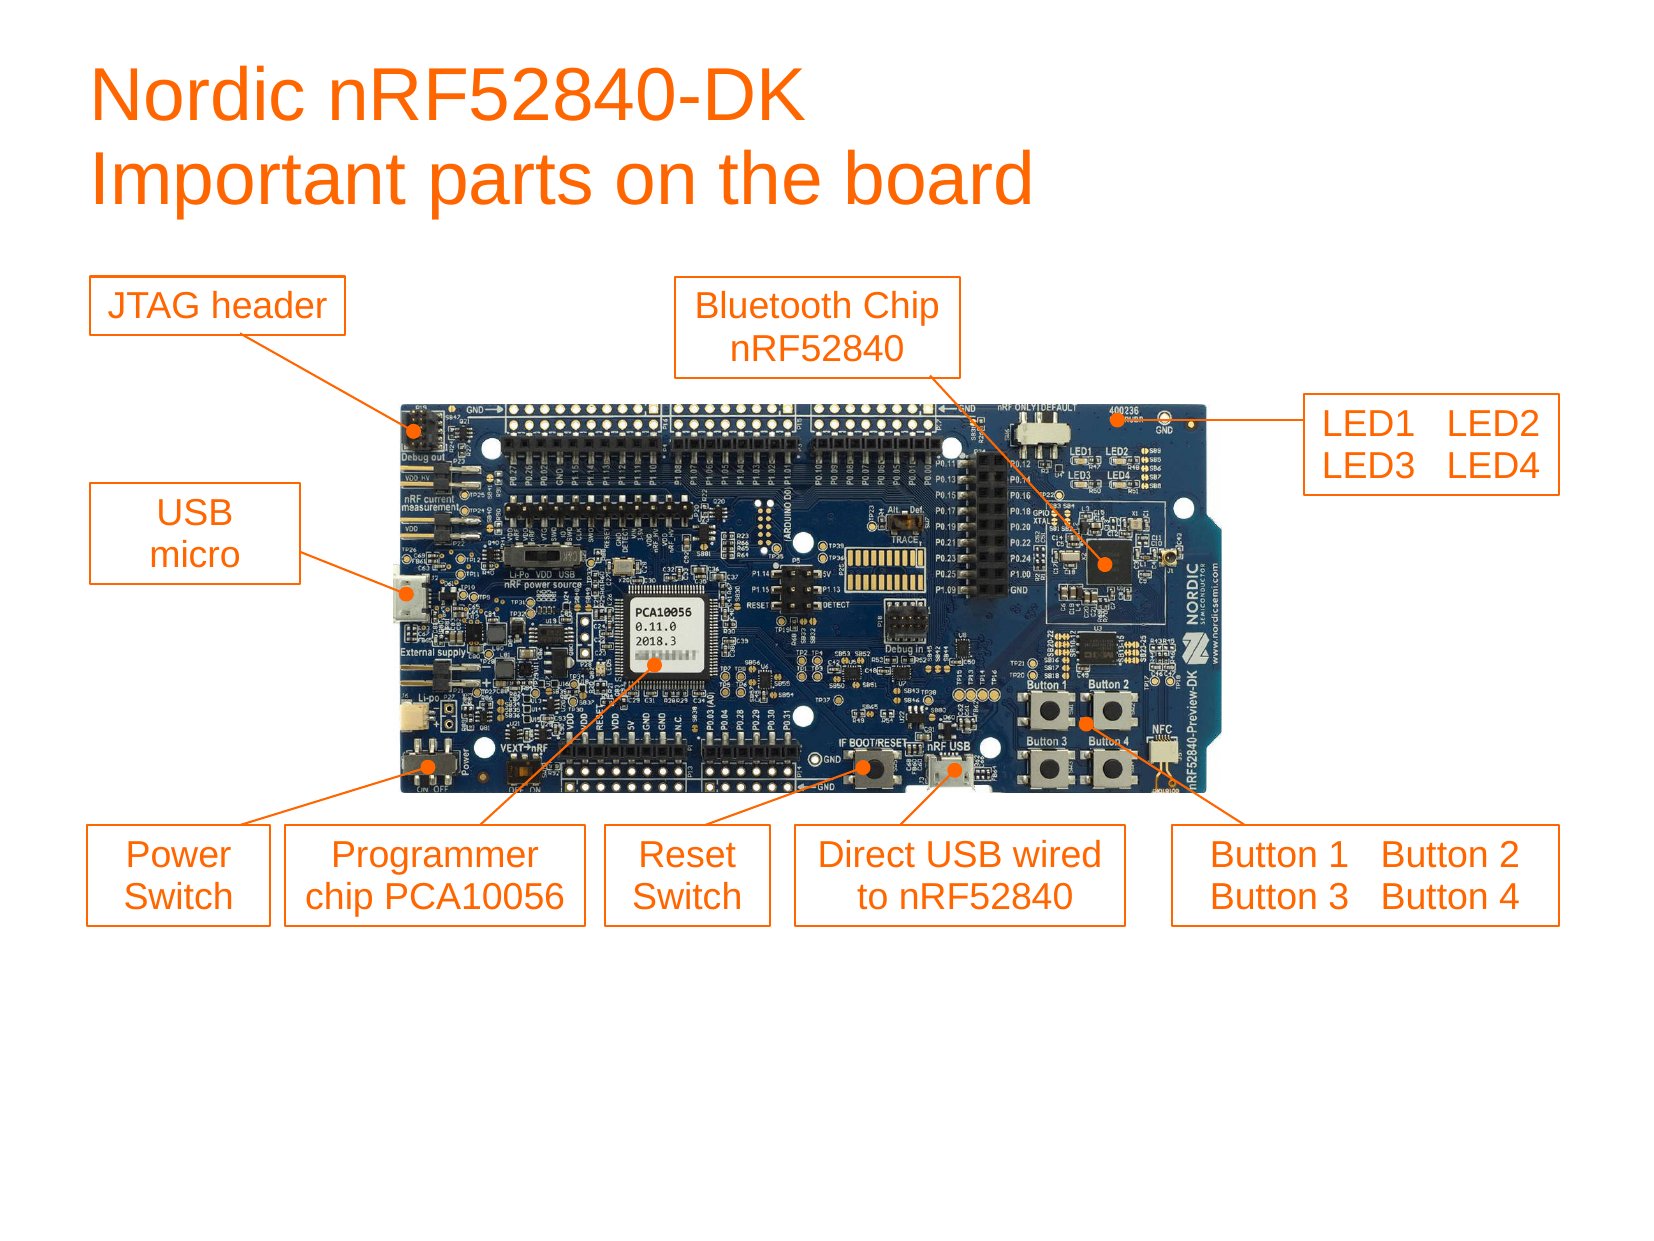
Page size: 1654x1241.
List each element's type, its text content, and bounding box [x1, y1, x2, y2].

text_box Button 1 Button 2 Button 3 Button 4 [1171, 825, 1559, 927]
text_box USB micro [90, 483, 301, 585]
text_box JTAG header [90, 276, 346, 336]
text_box Programmer chip PCA10056 [285, 825, 586, 926]
text_box Power Switch [87, 825, 271, 926]
text_box Bluetooth Chip nRF52840 [674, 276, 960, 378]
text_box LED1 LED2 LED3 LED4 [1303, 394, 1559, 496]
text_box Direct USB wired to nRF52840 [795, 825, 1126, 927]
text_box Reset Switch [604, 825, 770, 926]
text_box Nordic nRF52840-DK Important parts on the board [75, 45, 1081, 229]
picture [393, 404, 1222, 793]
